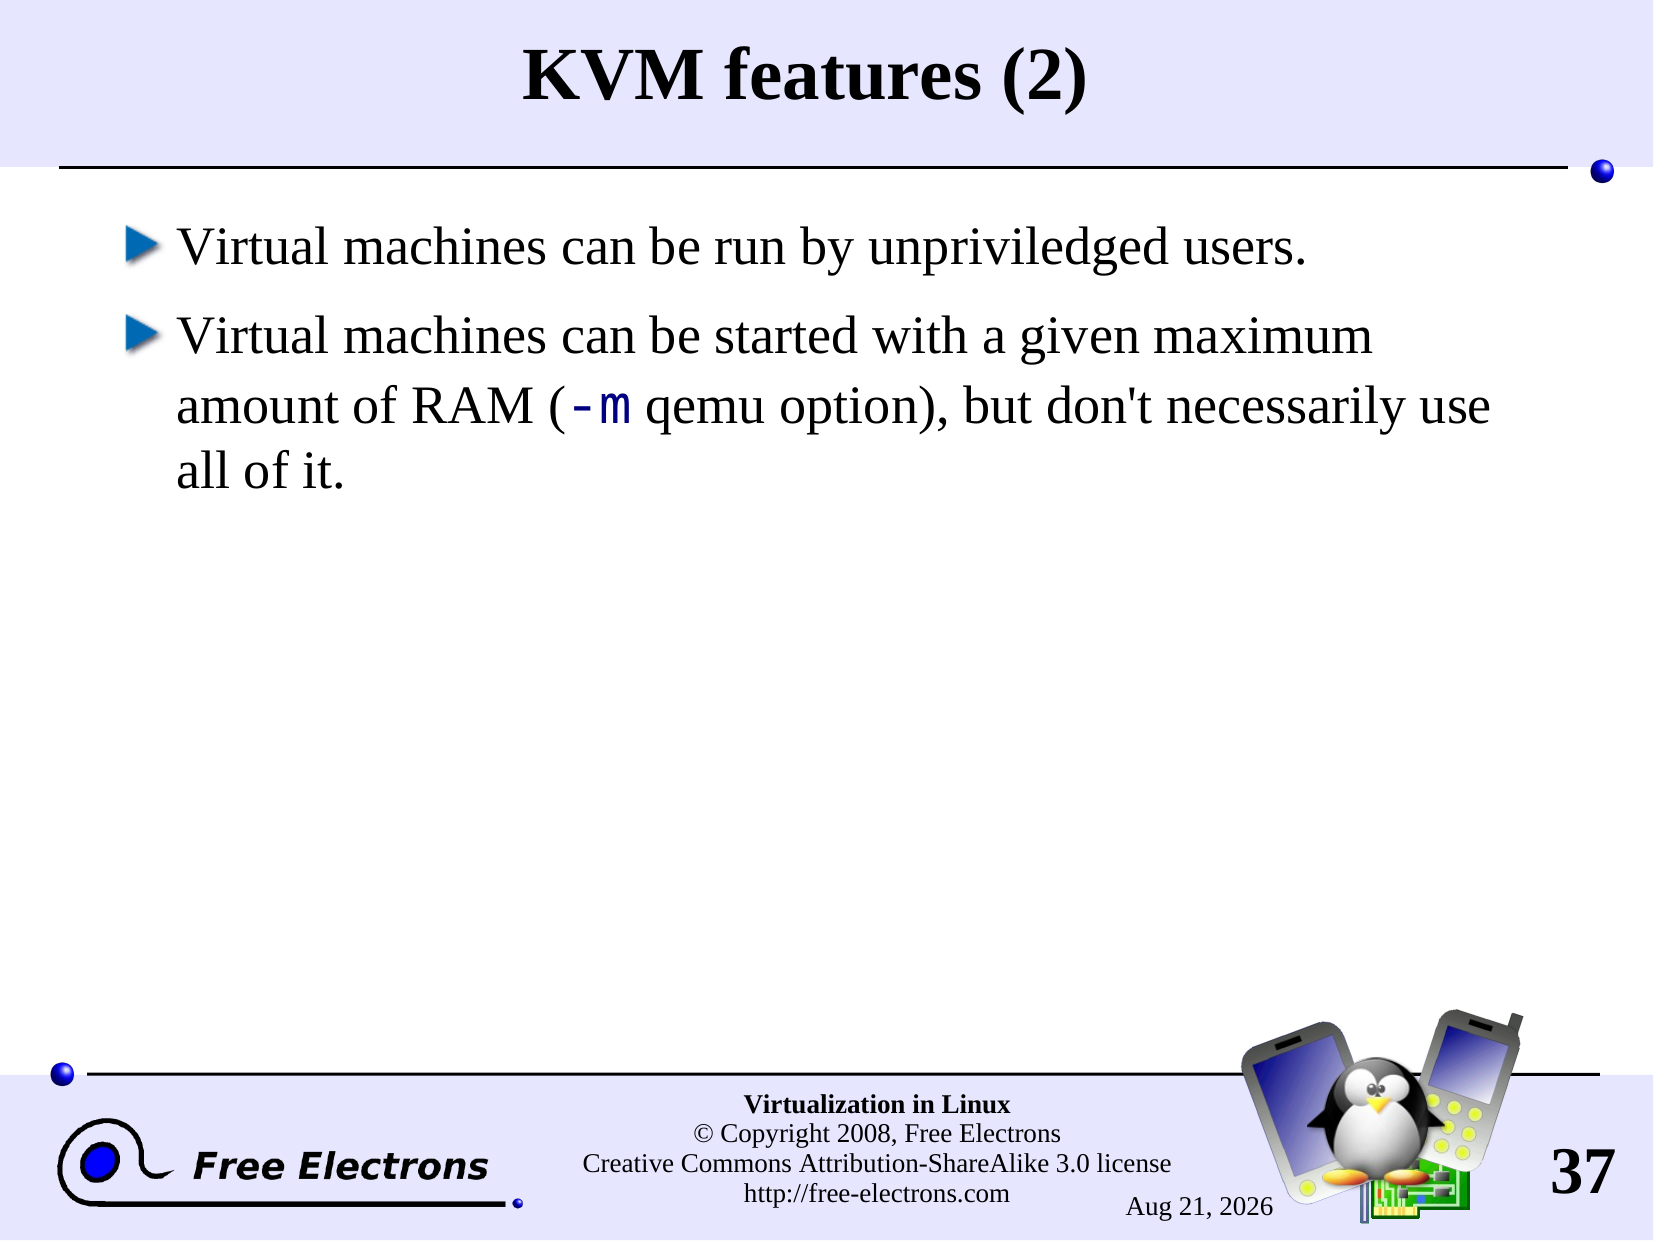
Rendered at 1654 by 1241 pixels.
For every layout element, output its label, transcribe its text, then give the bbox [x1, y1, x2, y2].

picture [1231, 1007, 1538, 1241]
list Virtual machines can be run by unpriviledged users. Virtual machines can be started with a given maximum amount of RAM (-m qemu option), but don't necessarily use all of it. [105, 216, 1518, 1066]
title KVM features (2) [60, 25, 1551, 124]
picture [50, 1107, 527, 1216]
